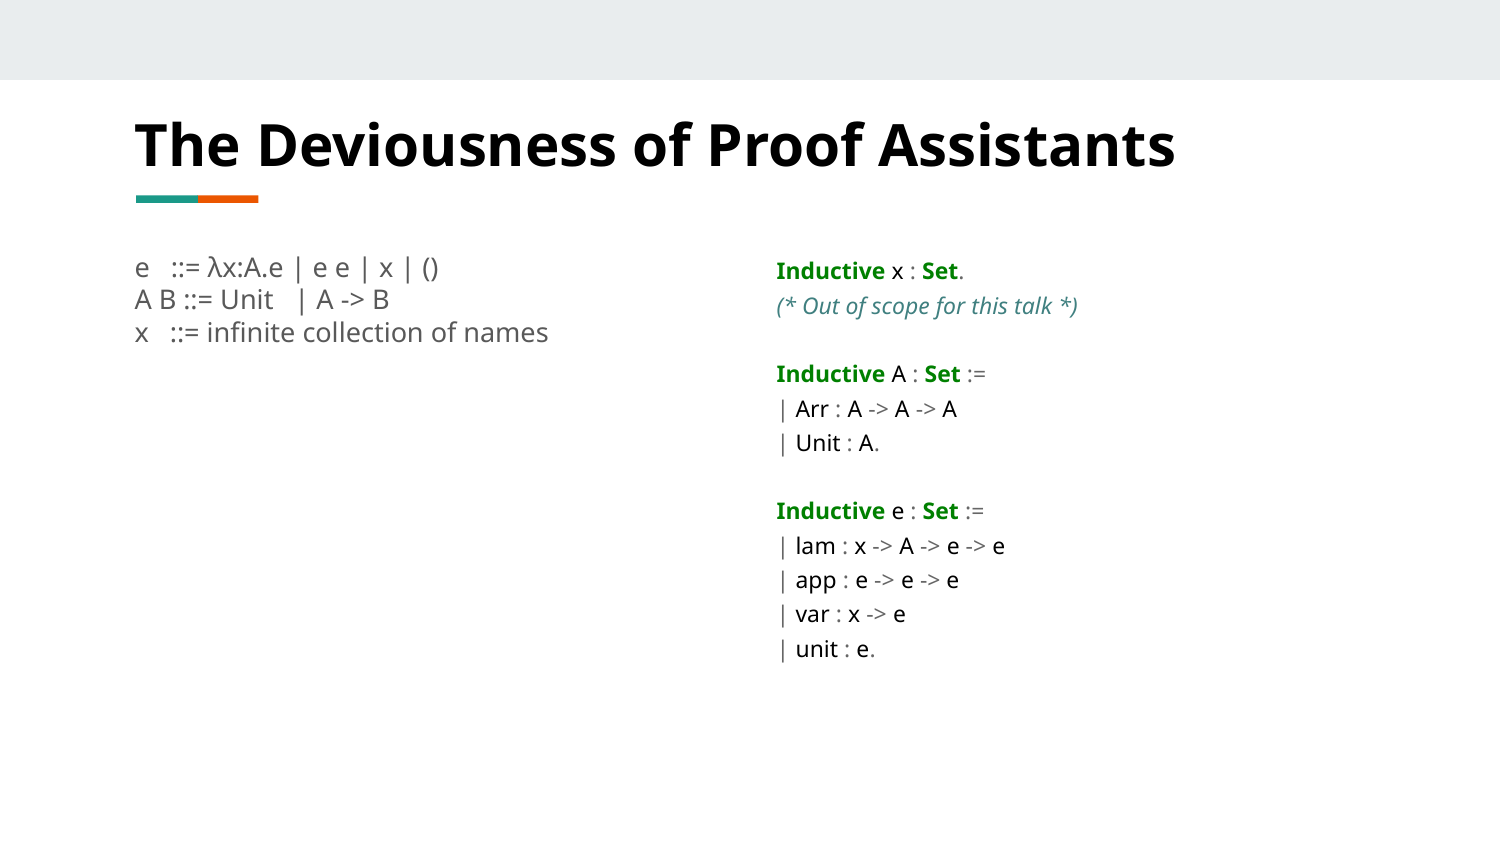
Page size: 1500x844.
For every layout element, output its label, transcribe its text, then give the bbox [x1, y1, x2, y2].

list e ::= λx:A.e | e e | x | () A B ::= Unit | A -> B x ::= infinite collection of names [119, 235, 739, 712]
title The Deviousness of Proof Assistants [119, 93, 1381, 182]
list Inductive x : Set. (* Out of scope for this talk *) Inductive A : Set := | Arr : A -> A -> A | Unit : A. Inductive e : Set := | lam : x -> A -> e -> e | app : e -> e -> e | var : x -> e | unit : e. [761, 235, 1381, 712]
